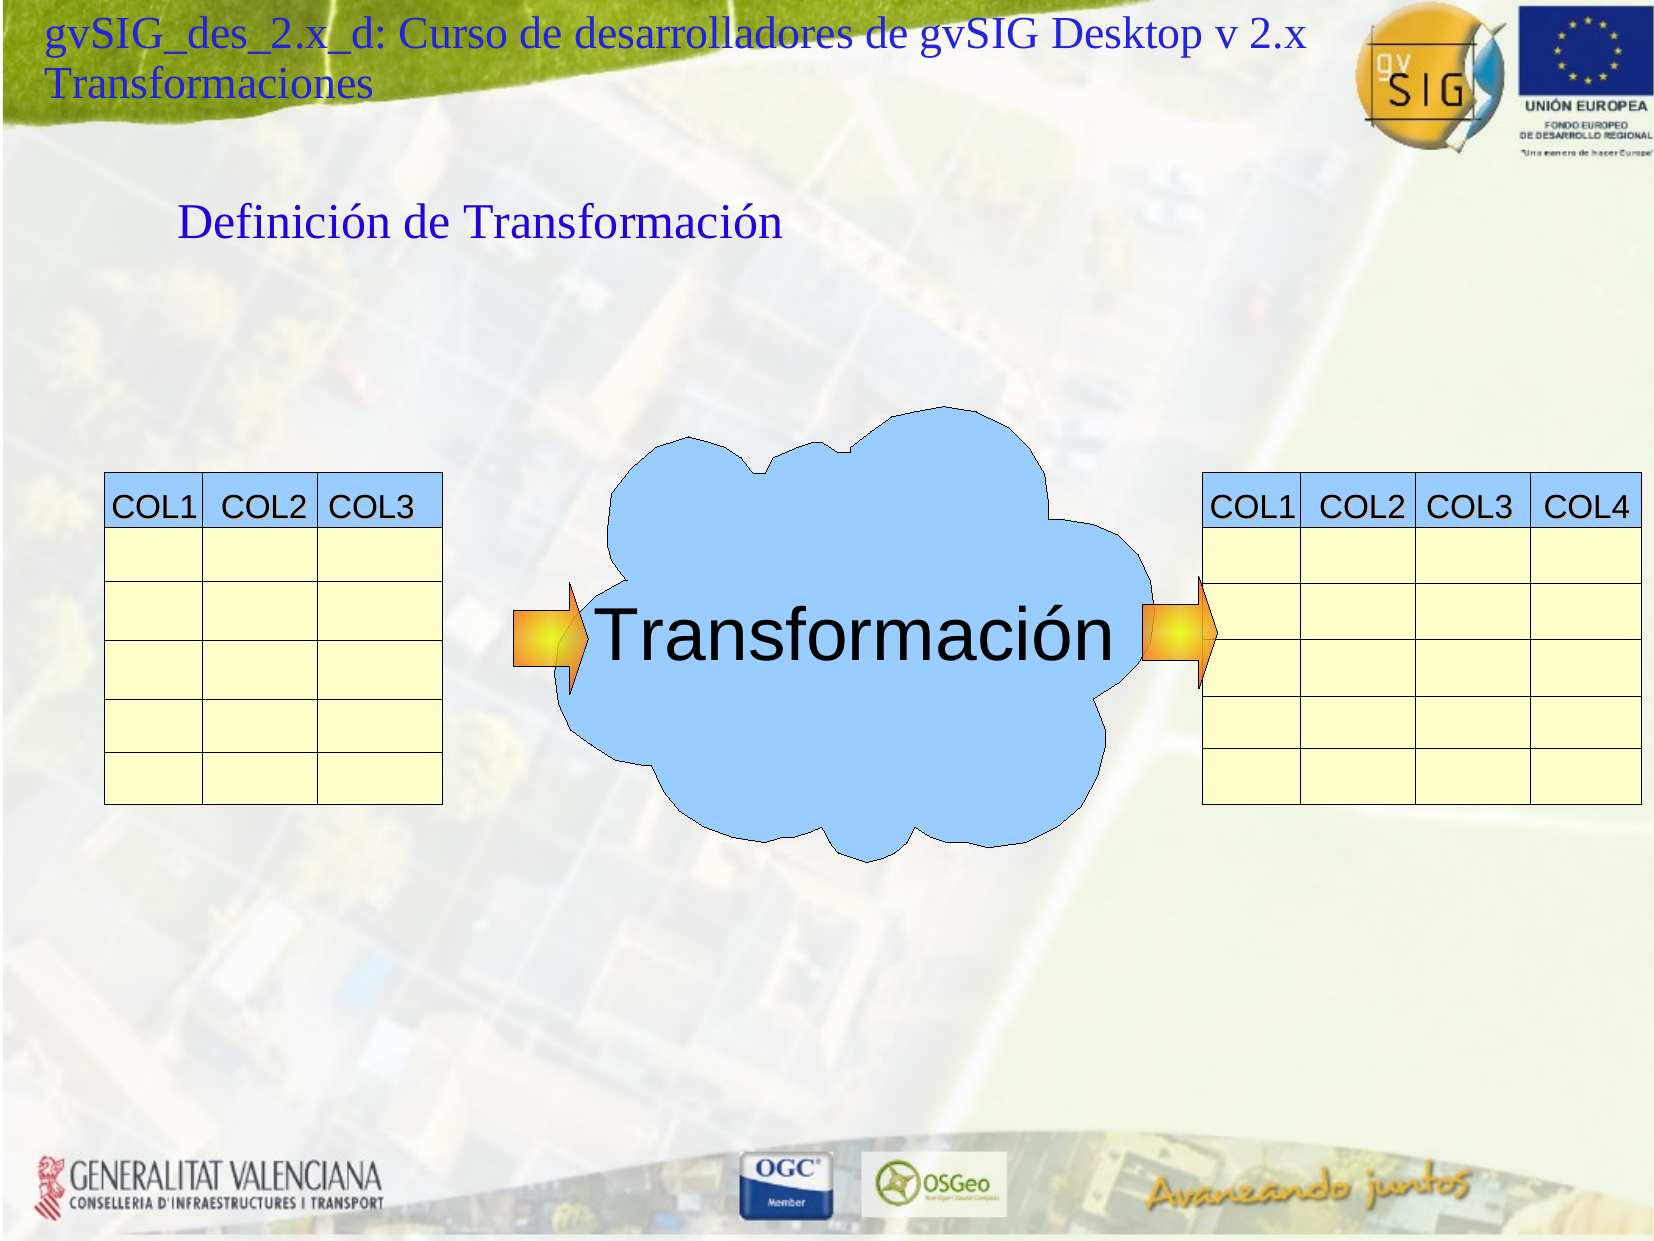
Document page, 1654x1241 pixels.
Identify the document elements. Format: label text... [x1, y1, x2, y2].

text_box COL3 [1411, 481, 1415, 565]
text_box COL2 [1304, 481, 1411, 565]
text_box [203, 534, 317, 581]
text_box [1416, 472, 1530, 481]
text_box [203, 472, 317, 481]
text_box [1202, 697, 1300, 748]
text_box COL2 [206, 481, 313, 565]
text_box COL1 [1194, 481, 1300, 534]
text_box COL3 [313, 481, 317, 565]
text_box [1531, 749, 1642, 805]
text_box [1416, 749, 1530, 805]
text_box [1531, 697, 1642, 748]
text_box COL3 [318, 481, 432, 565]
text_box [1301, 472, 1415, 481]
text_box [1301, 640, 1415, 696]
text_box [1416, 584, 1530, 639]
text_box [1301, 697, 1415, 748]
text_box COL1 [96, 481, 202, 534]
text_box [318, 472, 443, 581]
text_box [318, 582, 443, 640]
text_box [1301, 534, 1415, 583]
text_box [1202, 749, 1300, 805]
title Definición de Transformación [177, 95, 1329, 347]
text_box [1142, 534, 1300, 696]
text_box [1416, 697, 1530, 748]
text_box [513, 582, 589, 695]
text_box [1531, 584, 1642, 639]
text_box [203, 641, 317, 699]
text_box COL4 [1531, 481, 1654, 565]
text_box [203, 582, 317, 640]
text_box [104, 534, 202, 805]
text_box [318, 753, 443, 805]
text_box [203, 753, 317, 805]
picture [2, 0, 1654, 1241]
text_box [1531, 640, 1642, 696]
text_box [318, 641, 443, 699]
text_box [1301, 584, 1415, 639]
text_box [1301, 749, 1415, 805]
text_box [1416, 565, 1530, 583]
text_box [1416, 640, 1530, 696]
text_box [1531, 565, 1642, 583]
text_box COL3 [1416, 481, 1528, 565]
text_box [1531, 472, 1642, 481]
text_box [1202, 472, 1300, 481]
text_box Transformación [554, 406, 1154, 863]
text_box [318, 700, 443, 752]
text_box [203, 700, 317, 752]
text_box [104, 472, 202, 481]
